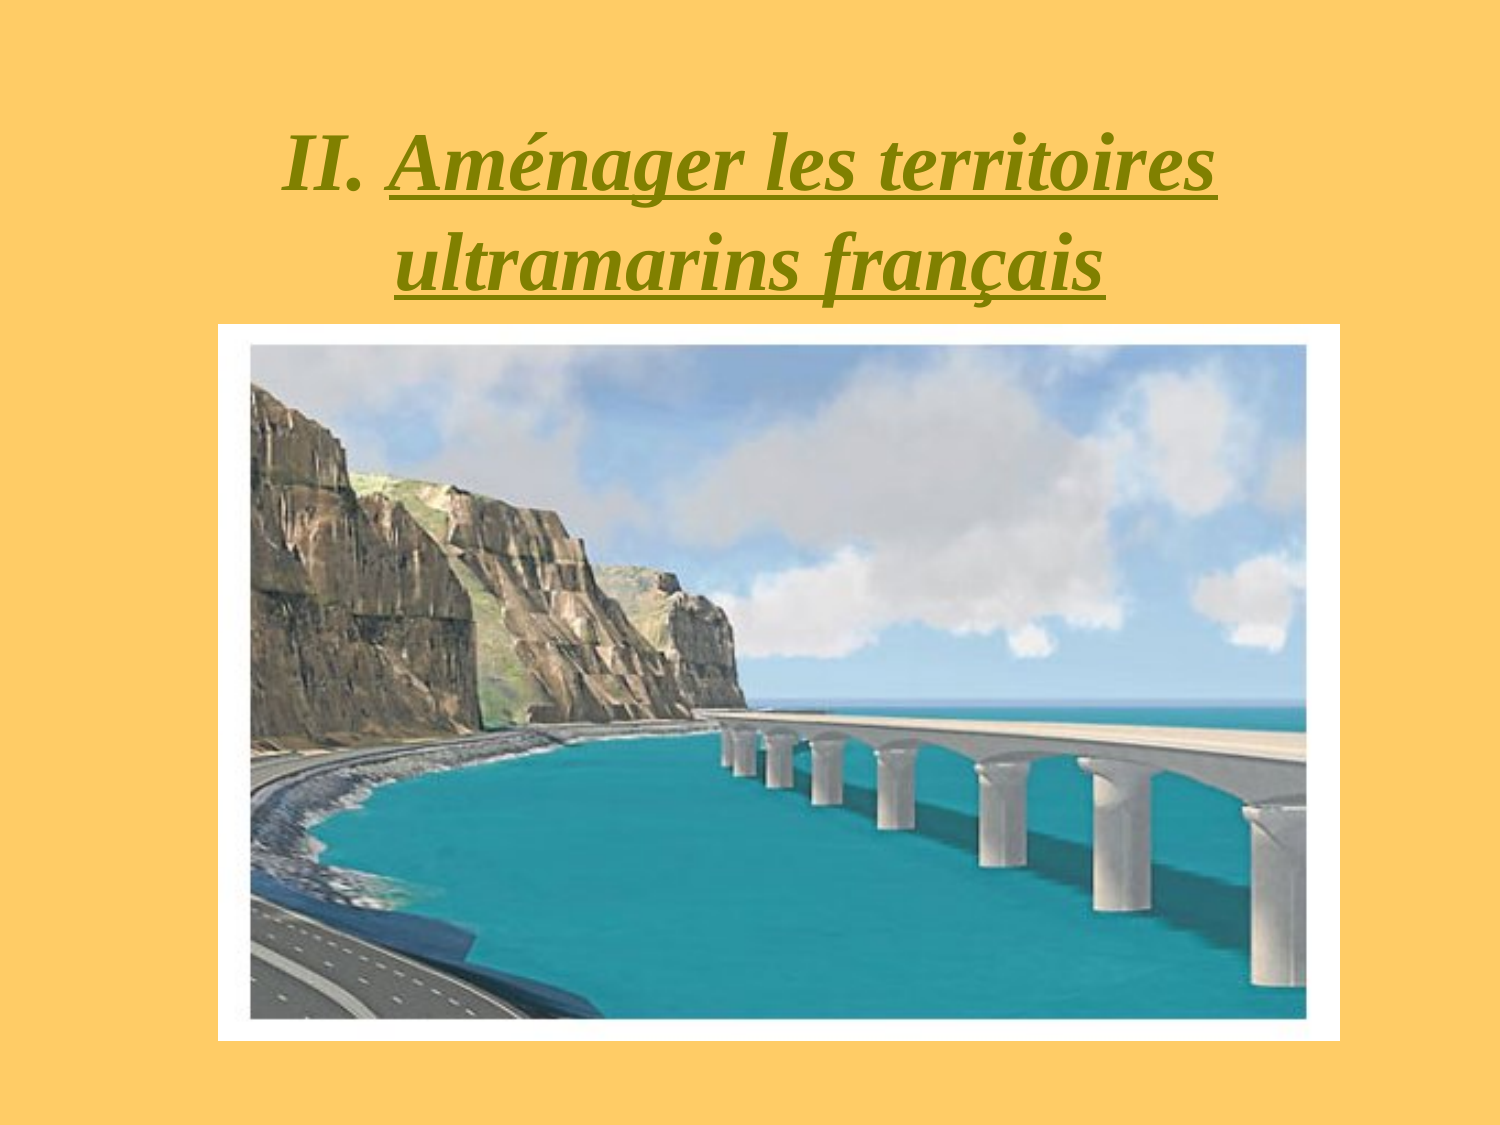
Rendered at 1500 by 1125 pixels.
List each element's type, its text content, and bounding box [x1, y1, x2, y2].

picture [218, 324, 1340, 1041]
title II. Aménager les territoires ultramarins français [112, 99, 1388, 288]
